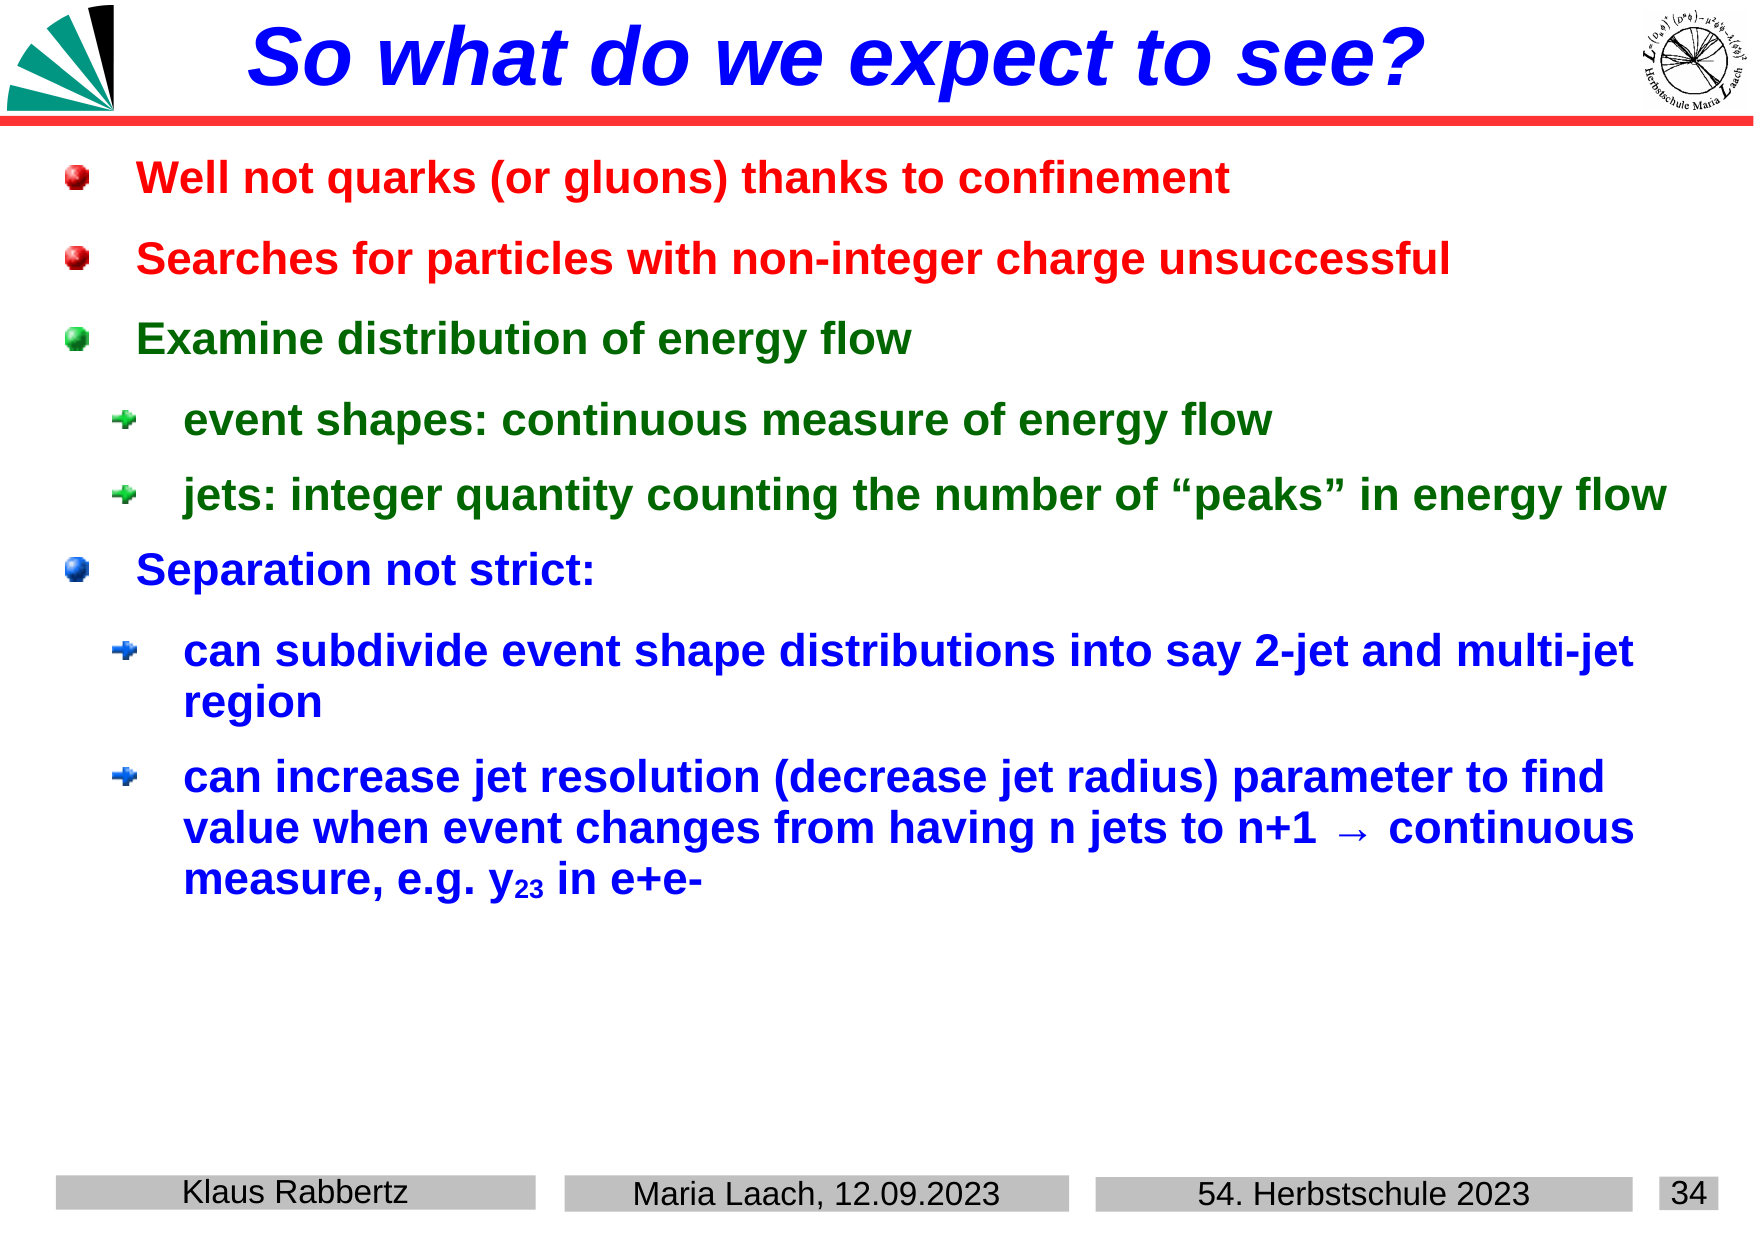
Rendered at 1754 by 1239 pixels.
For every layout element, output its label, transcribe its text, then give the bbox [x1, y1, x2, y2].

picture [1643, 10, 1747, 110]
picture [7, 5, 114, 112]
list Well not quarks (or gluons) thanks to confinement Searches for particles with non-integer charge unsuccessful Examine distribution of energy flow event shapes: continuous measure of energy flow jets: integer quantity counting the number of “peaks” in energy flow Separation not strict: can subdivide event shape distributions into say 2-jet and multi-jet region can increase jet resolution (decrease jet radius) parameter to find value when event changes from having n jets to n+1 → continuous measure, e.g. y23 in e+e- [53, 151, 1701, 1134]
title So what do we expect to see? [129, 0, 1545, 114]
